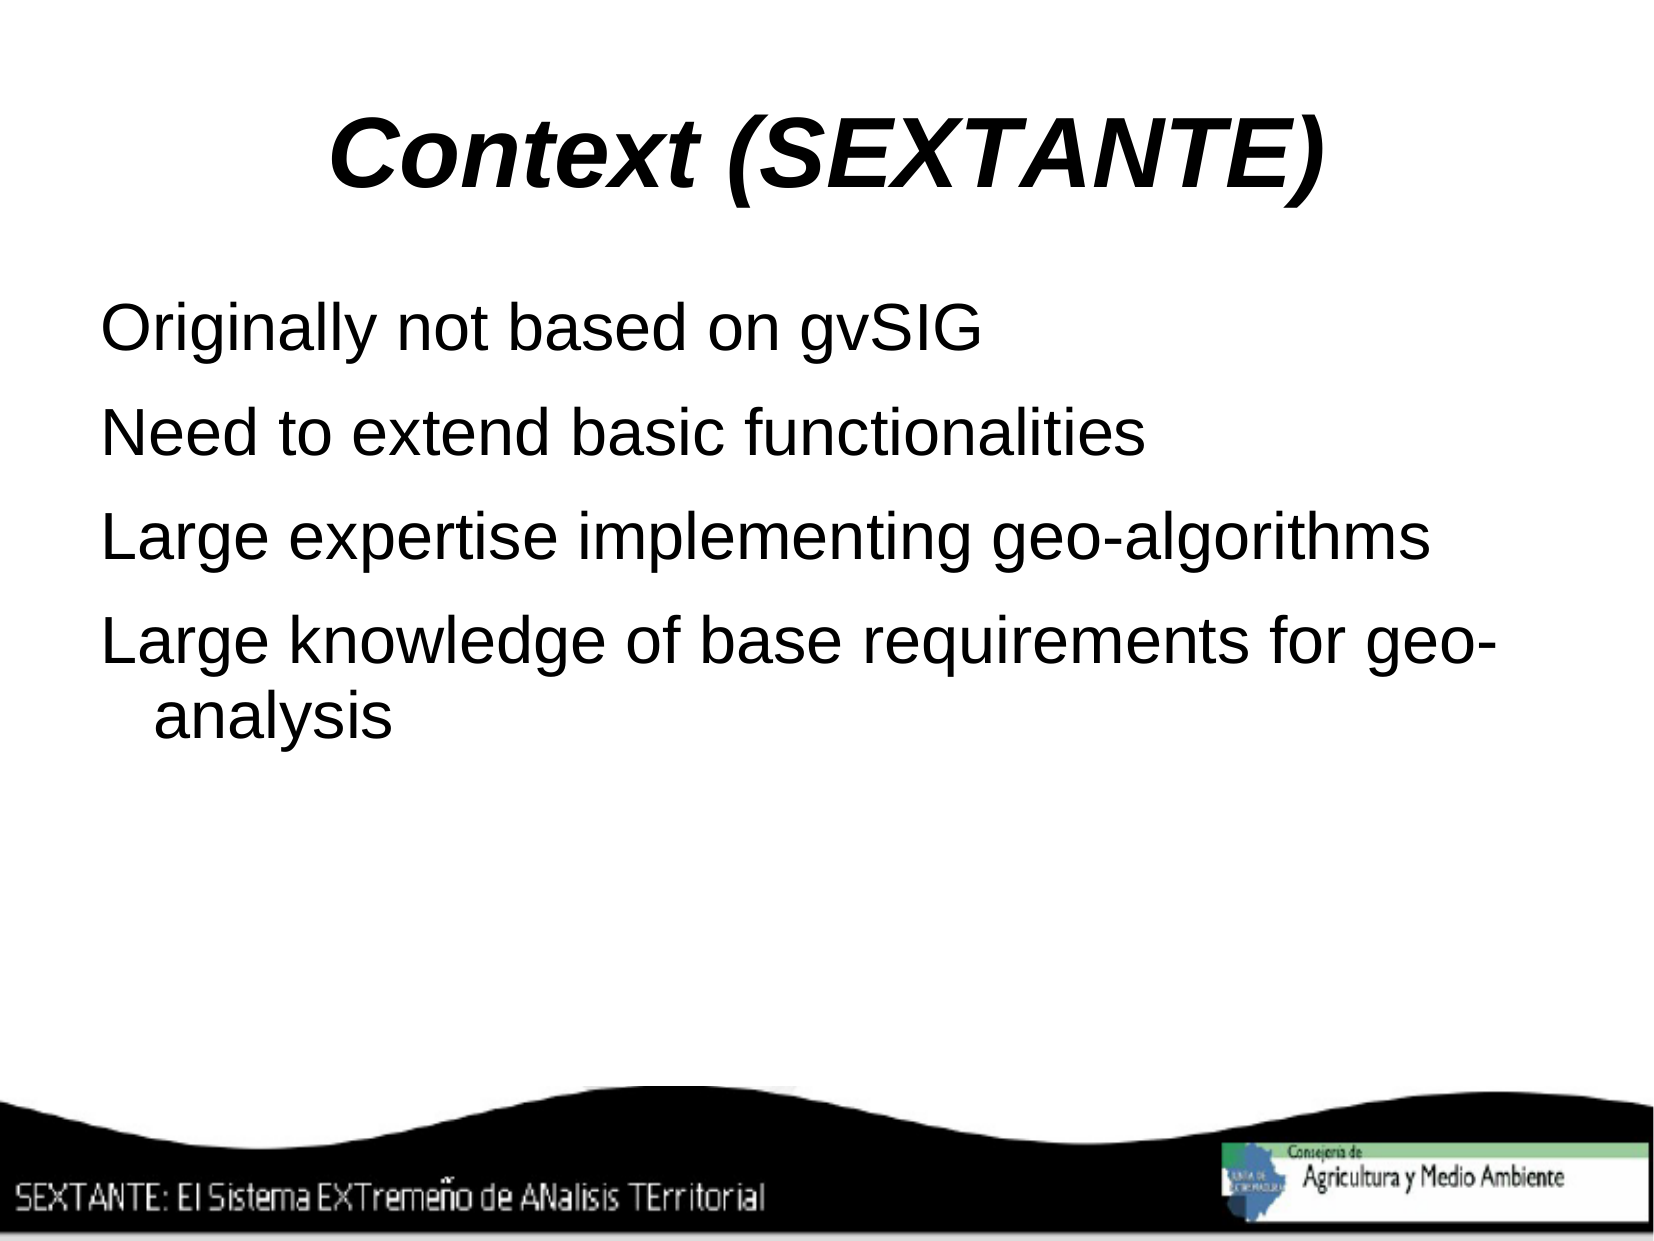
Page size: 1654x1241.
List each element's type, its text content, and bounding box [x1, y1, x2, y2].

list Originally not based on gvSIG Need to extend basic functionalities Large expertise implementing geo-algorithms Large knowledge of base requirements for geo-analysis [82, 290, 1571, 1109]
title Context (SEXTANTE) [82, 49, 1571, 257]
picture [0, 1086, 1654, 1241]
